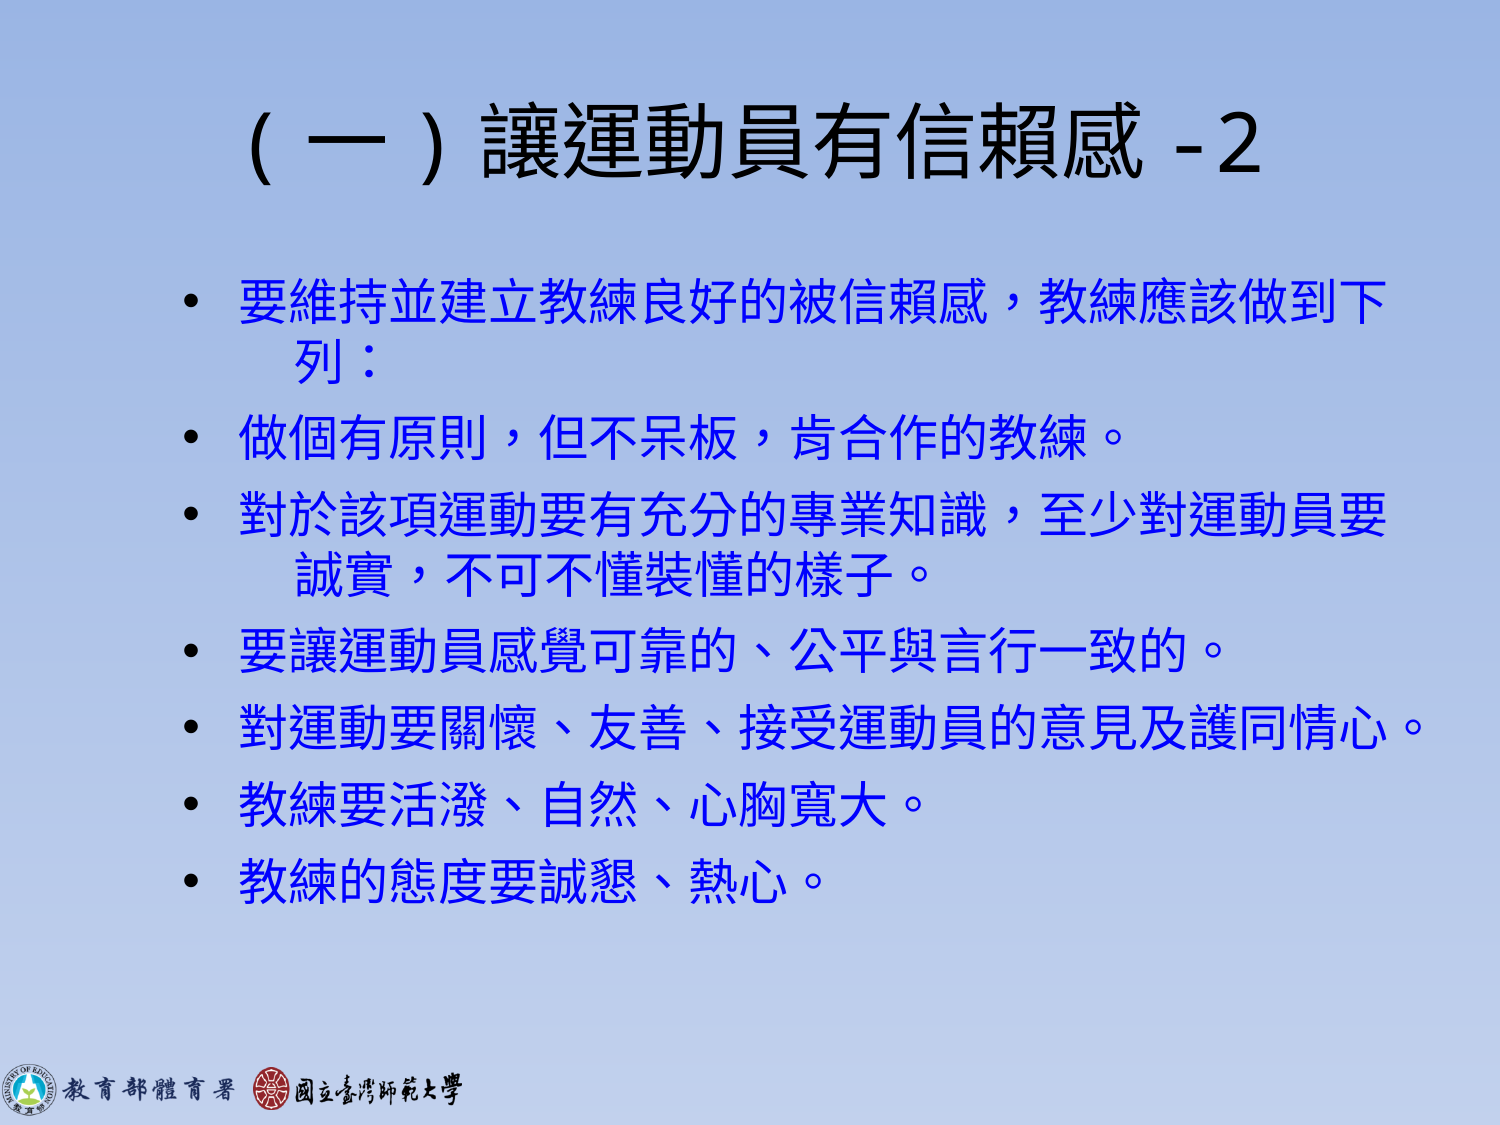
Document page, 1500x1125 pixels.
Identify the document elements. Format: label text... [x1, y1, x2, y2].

list 要維持並建立教練良好的被信賴感，教練應該做到下列： 做個有原則，但不呆板，肯合作的教練。 對於該項運動要有充分的專業知識，至少對運動員要誠實，不可不懂裝懂的樣子。 要讓運動員感覺可靠的、公平與言行一致的。 對運動要關懷、友善、接受運動員的意見及護同情心。 教練要活潑、自然、心胸寬大。 教練的態度要誠懇、熱心。 [167, 262, 1414, 1005]
title (一)讓運動員有信賴感-2 [75, 45, 1426, 233]
